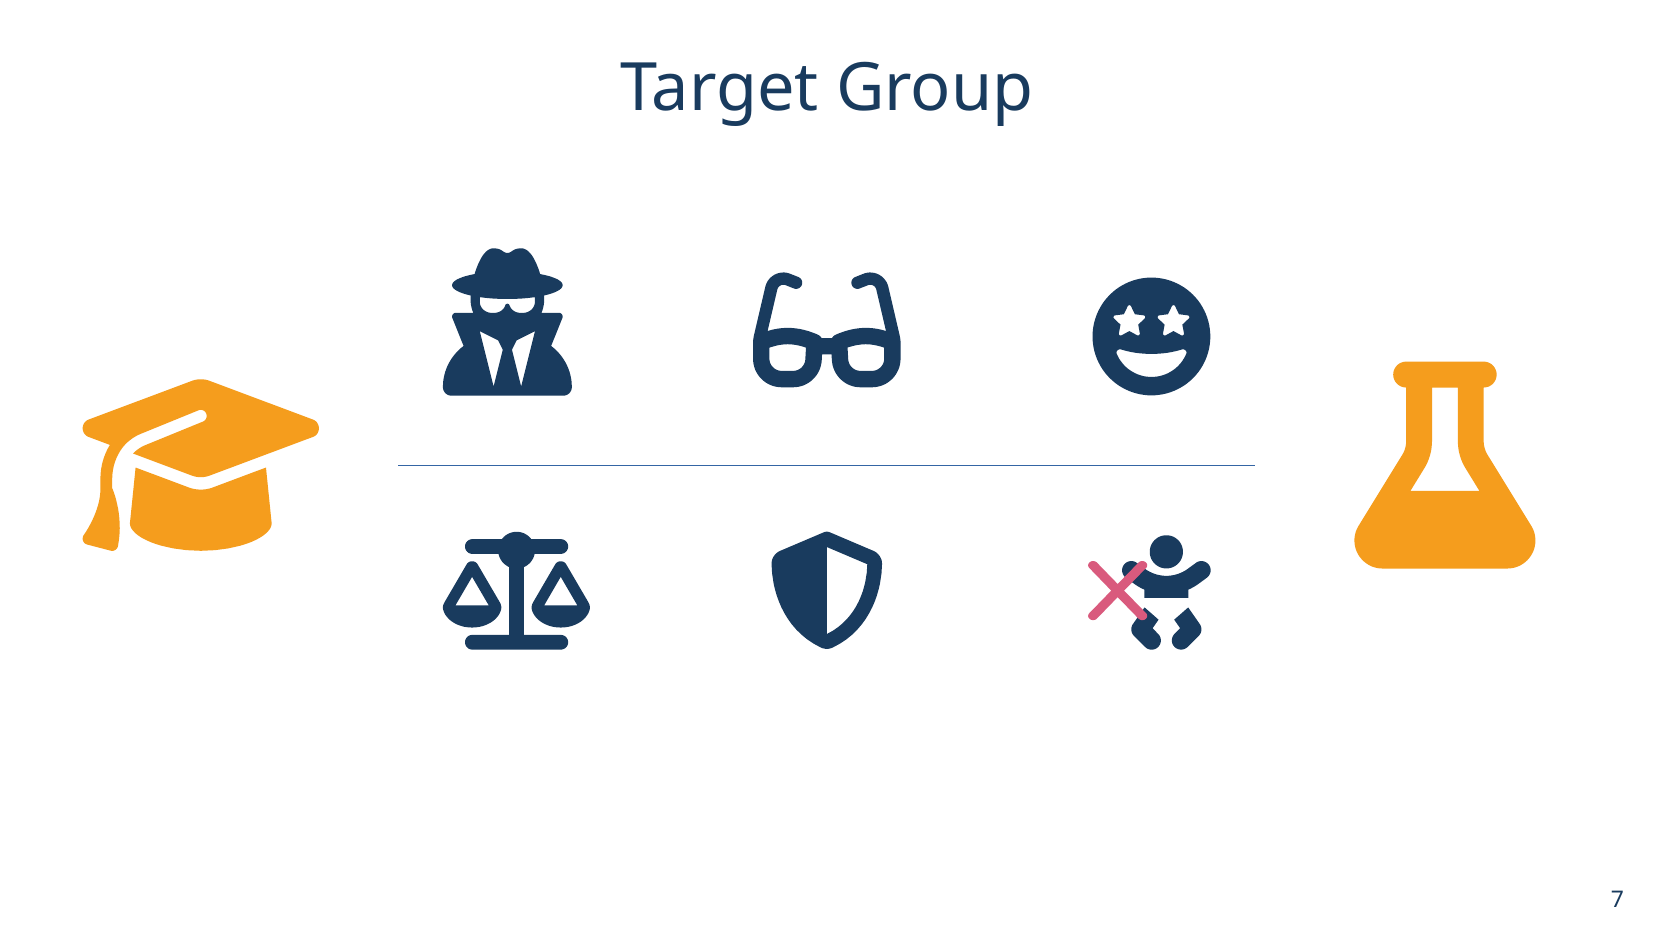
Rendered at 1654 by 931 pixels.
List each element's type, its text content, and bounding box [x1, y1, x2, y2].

title Target Group [82, 29, 1571, 141]
text_box [442, 248, 572, 396]
text_box [1354, 361, 1536, 569]
text_box [129, 467, 272, 551]
text_box [771, 531, 883, 649]
text_box [1092, 277, 1211, 396]
text_box [442, 561, 502, 628]
text_box [1088, 561, 1211, 650]
text_box [1171, 607, 1202, 650]
text_box [753, 272, 901, 388]
text_box [82, 379, 319, 551]
text_box [531, 561, 590, 628]
text_box [465, 531, 569, 650]
text_box [1149, 535, 1183, 569]
